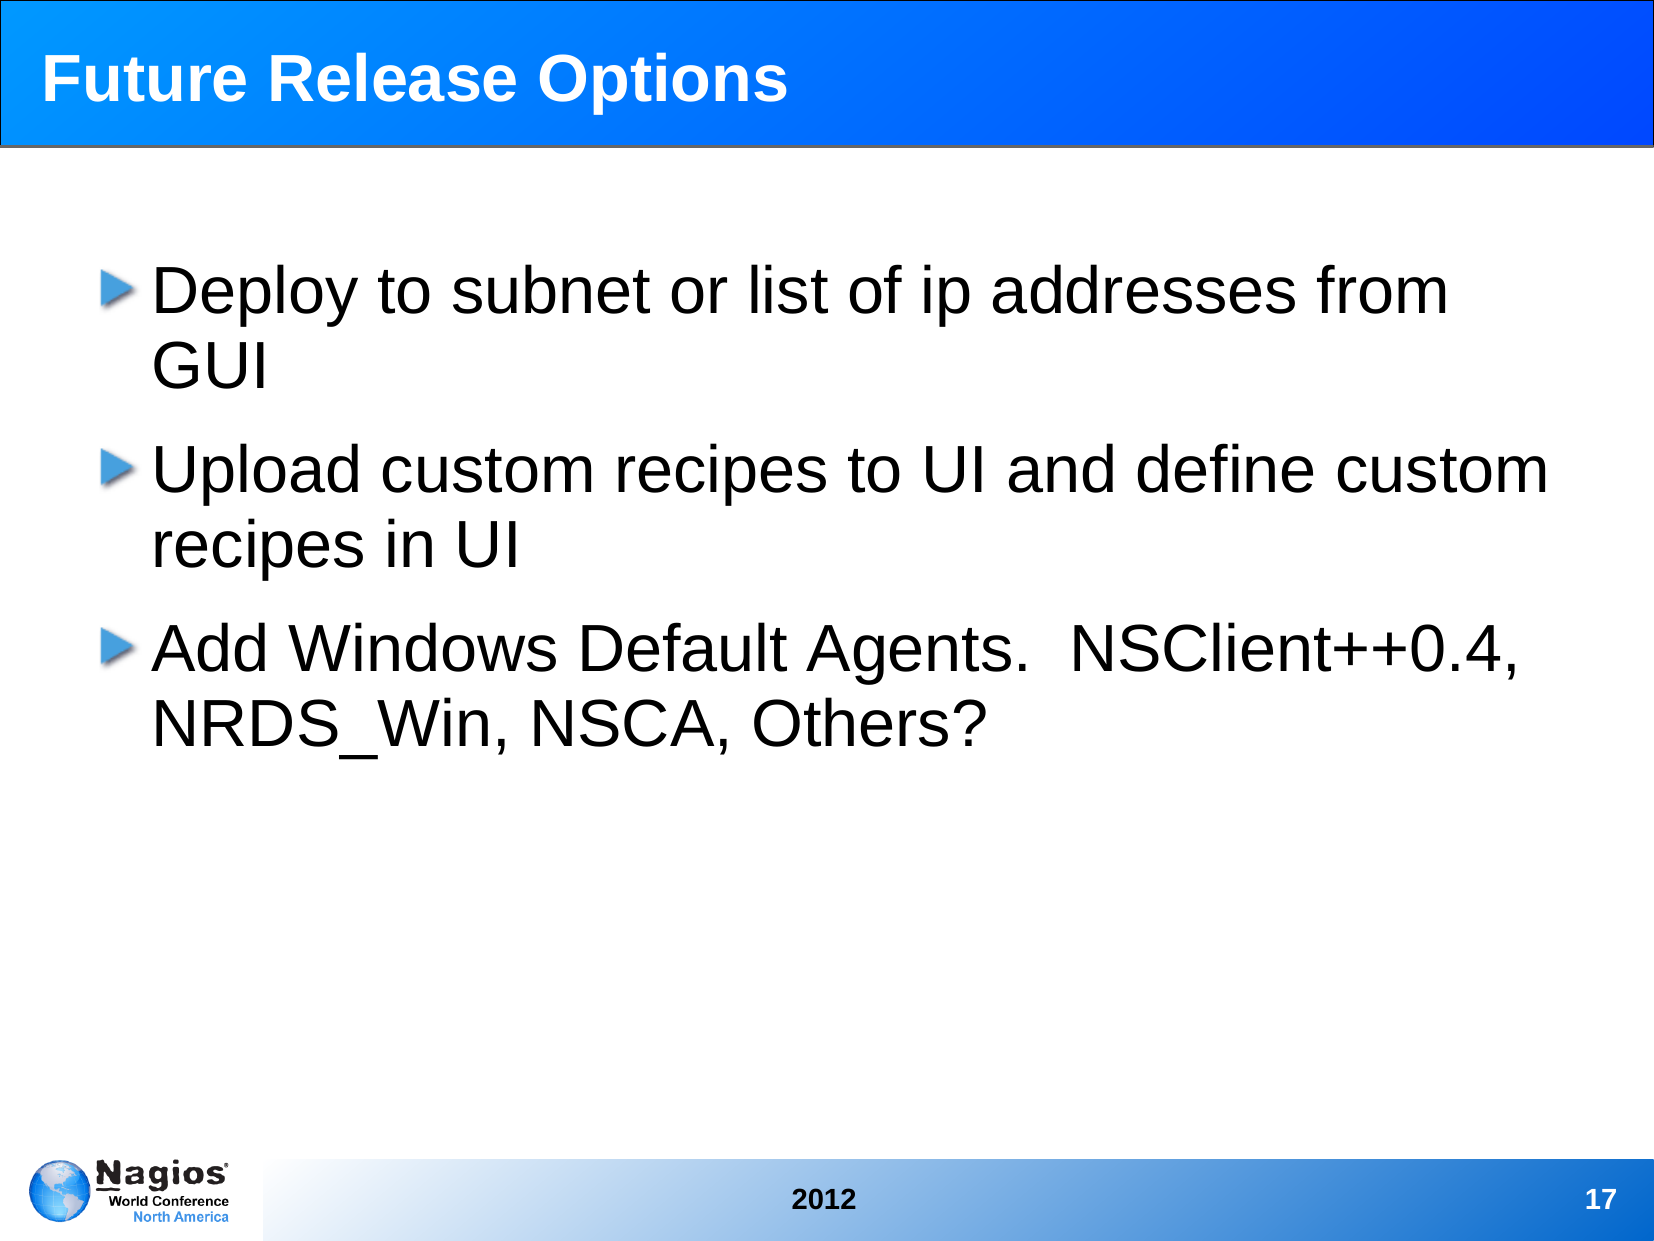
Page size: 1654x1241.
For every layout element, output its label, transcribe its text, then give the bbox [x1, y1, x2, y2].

picture [29, 1159, 229, 1235]
list Deploy to subnet or list of ip addresses from GUI Upload custom recipes to UI and define custom recipes in UI Add Windows Default Agents. NSClient++0.4, NRDS_Win, NSCA, Others? [80, 253, 1569, 1058]
title Future Release Options [41, 36, 1248, 120]
